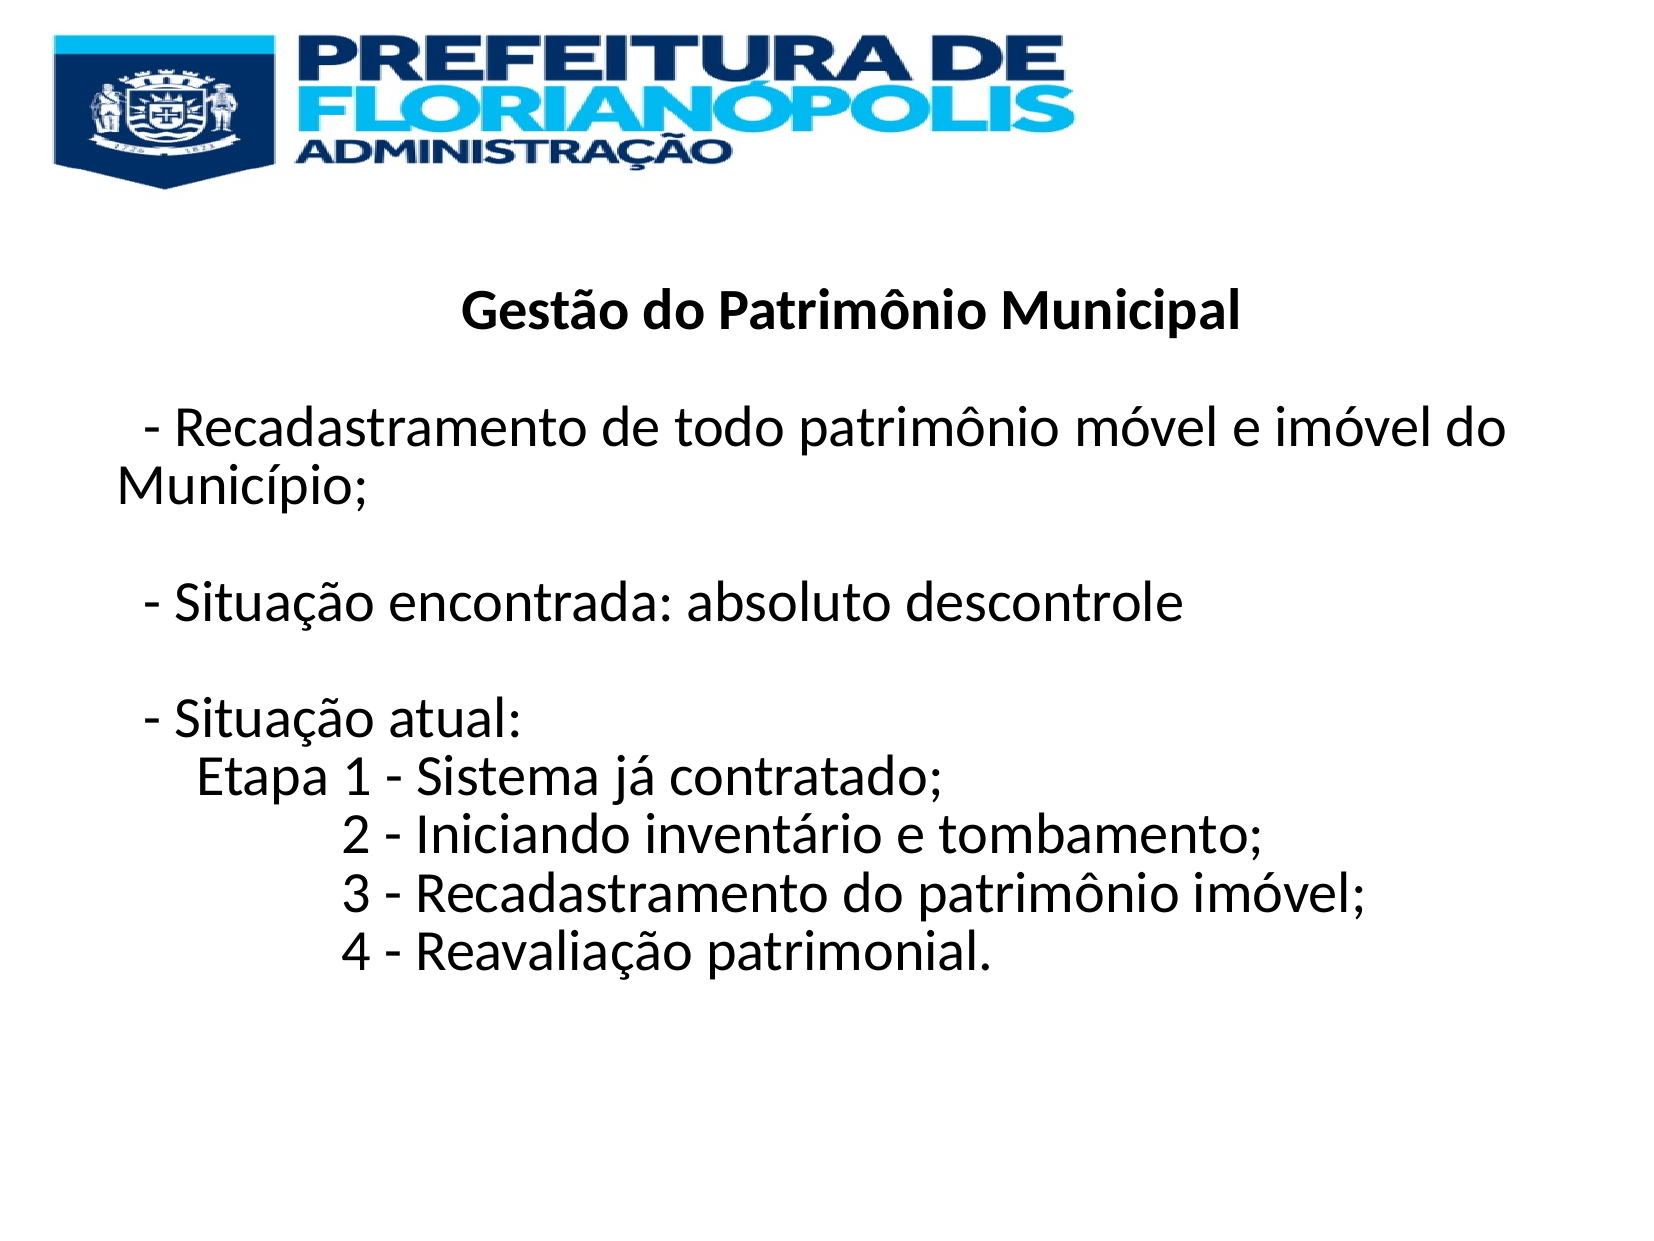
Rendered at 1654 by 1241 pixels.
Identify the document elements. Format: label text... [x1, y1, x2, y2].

title Gestão do Patrimônio Municipal - Recadastramento de todo patrimônio móvel e imóvel do Município; - Situação encontrada: absoluto descontrole - Situação atual: Etapa 1 - Sistema já contratado; 2 - Iniciando inventário e tombamento; 3 - Recadastramento do patrimônio imóvel; 4 - Reavaliação patrimonial. [116, 207, 1595, 1064]
picture [0, 0, 1131, 225]
